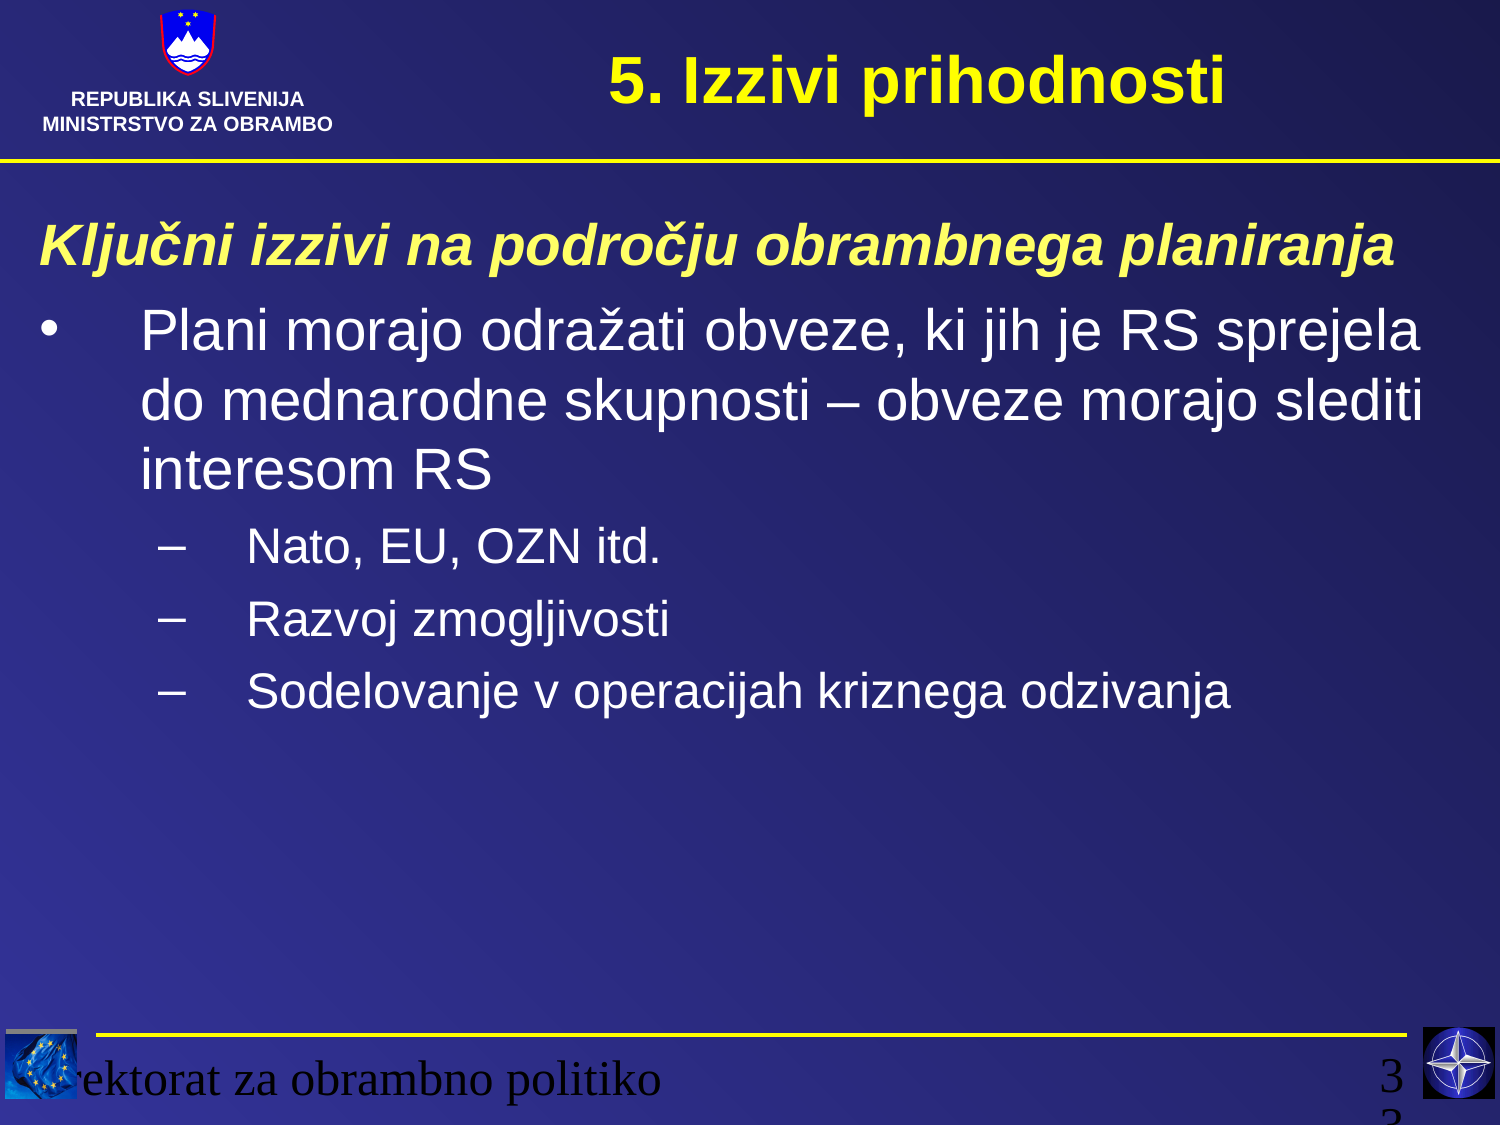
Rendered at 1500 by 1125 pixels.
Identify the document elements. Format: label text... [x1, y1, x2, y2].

list Ključni izzivi na področju obrambnega planiranja Plani morajo odražati obveze, ki jih je RS sprejela do mednarodne skupnosti – obveze morajo slediti interesom RS Nato, EU, OZN itd. Razvoj zmogljivosti Sodelovanje v operacijah kriznega odzivanja [24, 200, 1476, 1006]
title 5. Izzivi prihodnosti [348, 29, 1489, 125]
